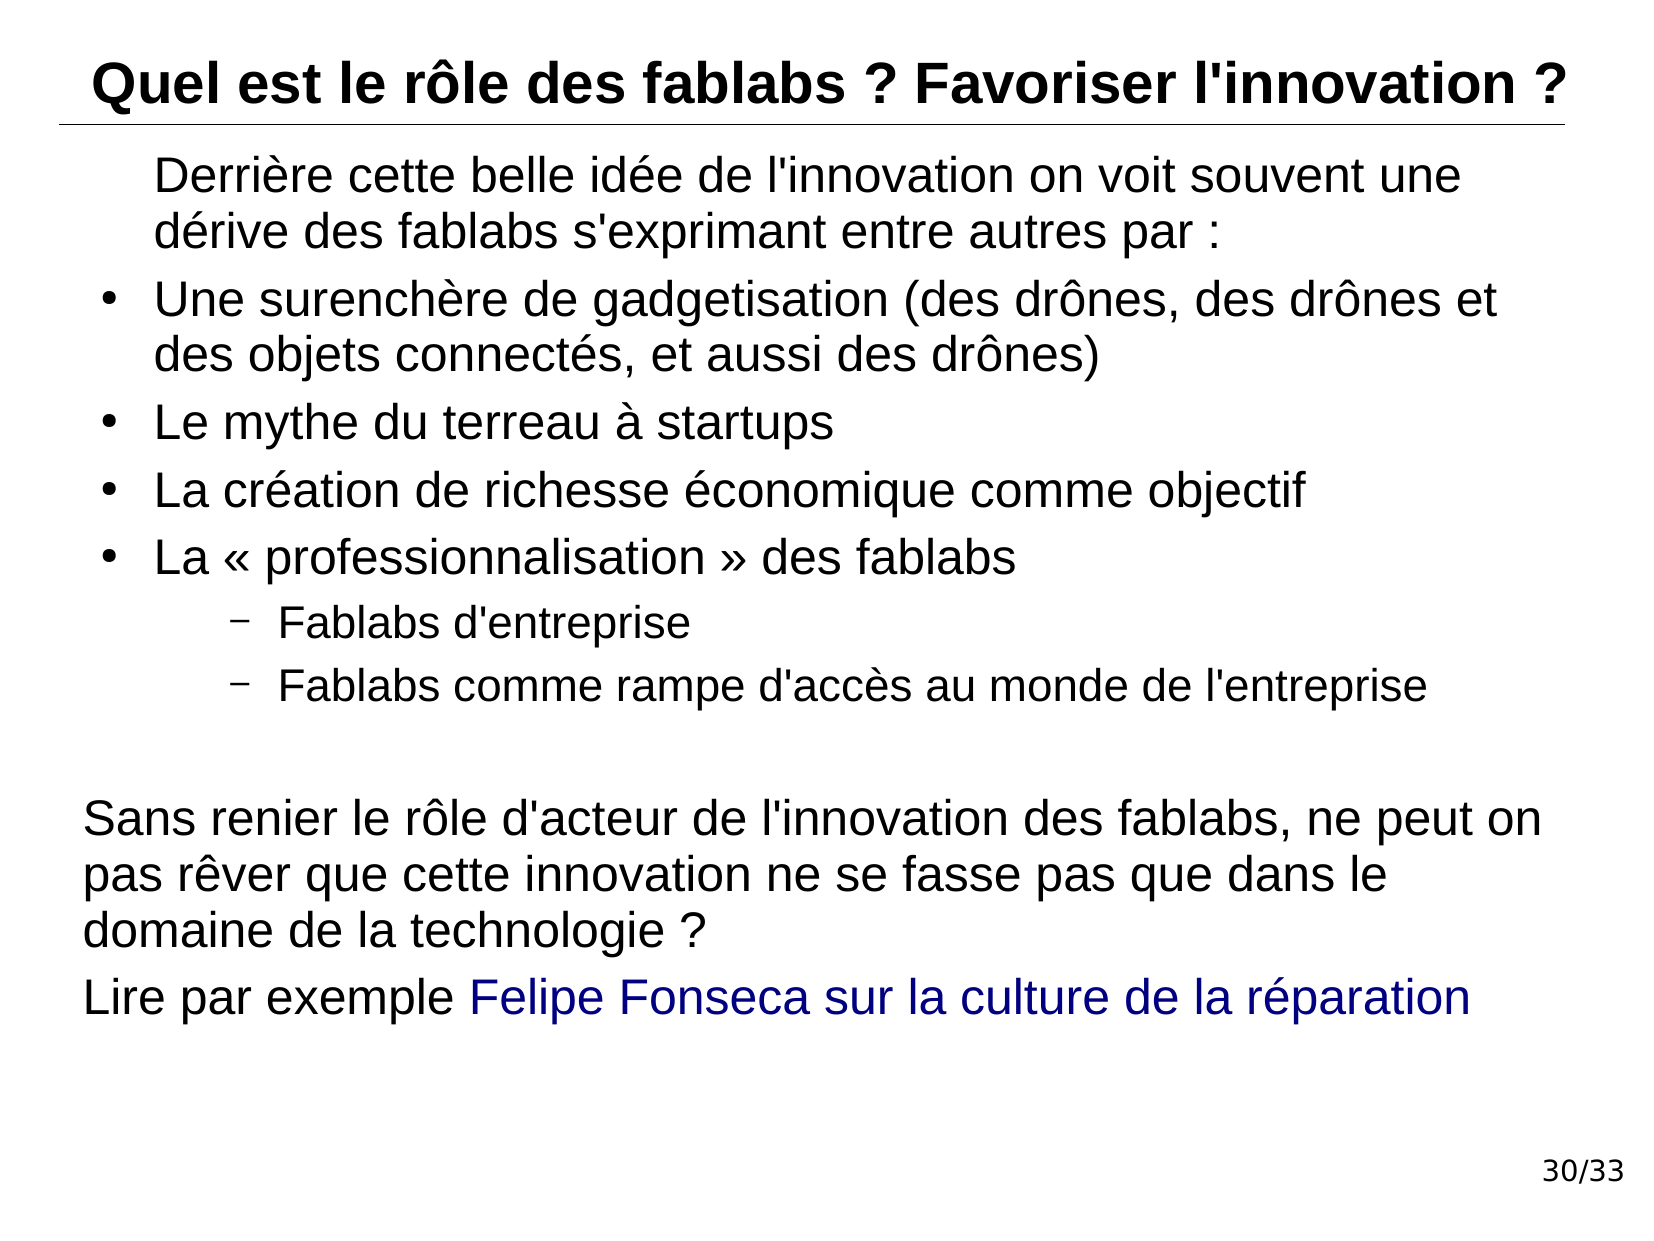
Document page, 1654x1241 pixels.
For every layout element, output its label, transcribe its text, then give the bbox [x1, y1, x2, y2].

title Quel est le rôle des fablabs ? Favoriser l'innovation ? [59, 46, 1571, 122]
list Derrière cette belle idée de l'innovation on voit souvent une dérive des fablabs s'exprimant entre autres par : Une surenchère de gadgetisation (des drônes, des drônes et des objets connectés, et aussi des drônes) Le mythe du terreau à startups La création de richesse économique comme objectif La « professionnalisation » des fablabs Fablabs d'entreprise Fablabs comme rampe d'accès au monde de l'entreprise Sans renier le rôle d'acteur de l'innovation des fablabs, ne peut on pas rêver que cette innovation ne se fasse pas que dans le domaine de la technologie ? Lire par exemple Felipe Fonseca sur la culture de la réparation [82, 147, 1571, 1186]
